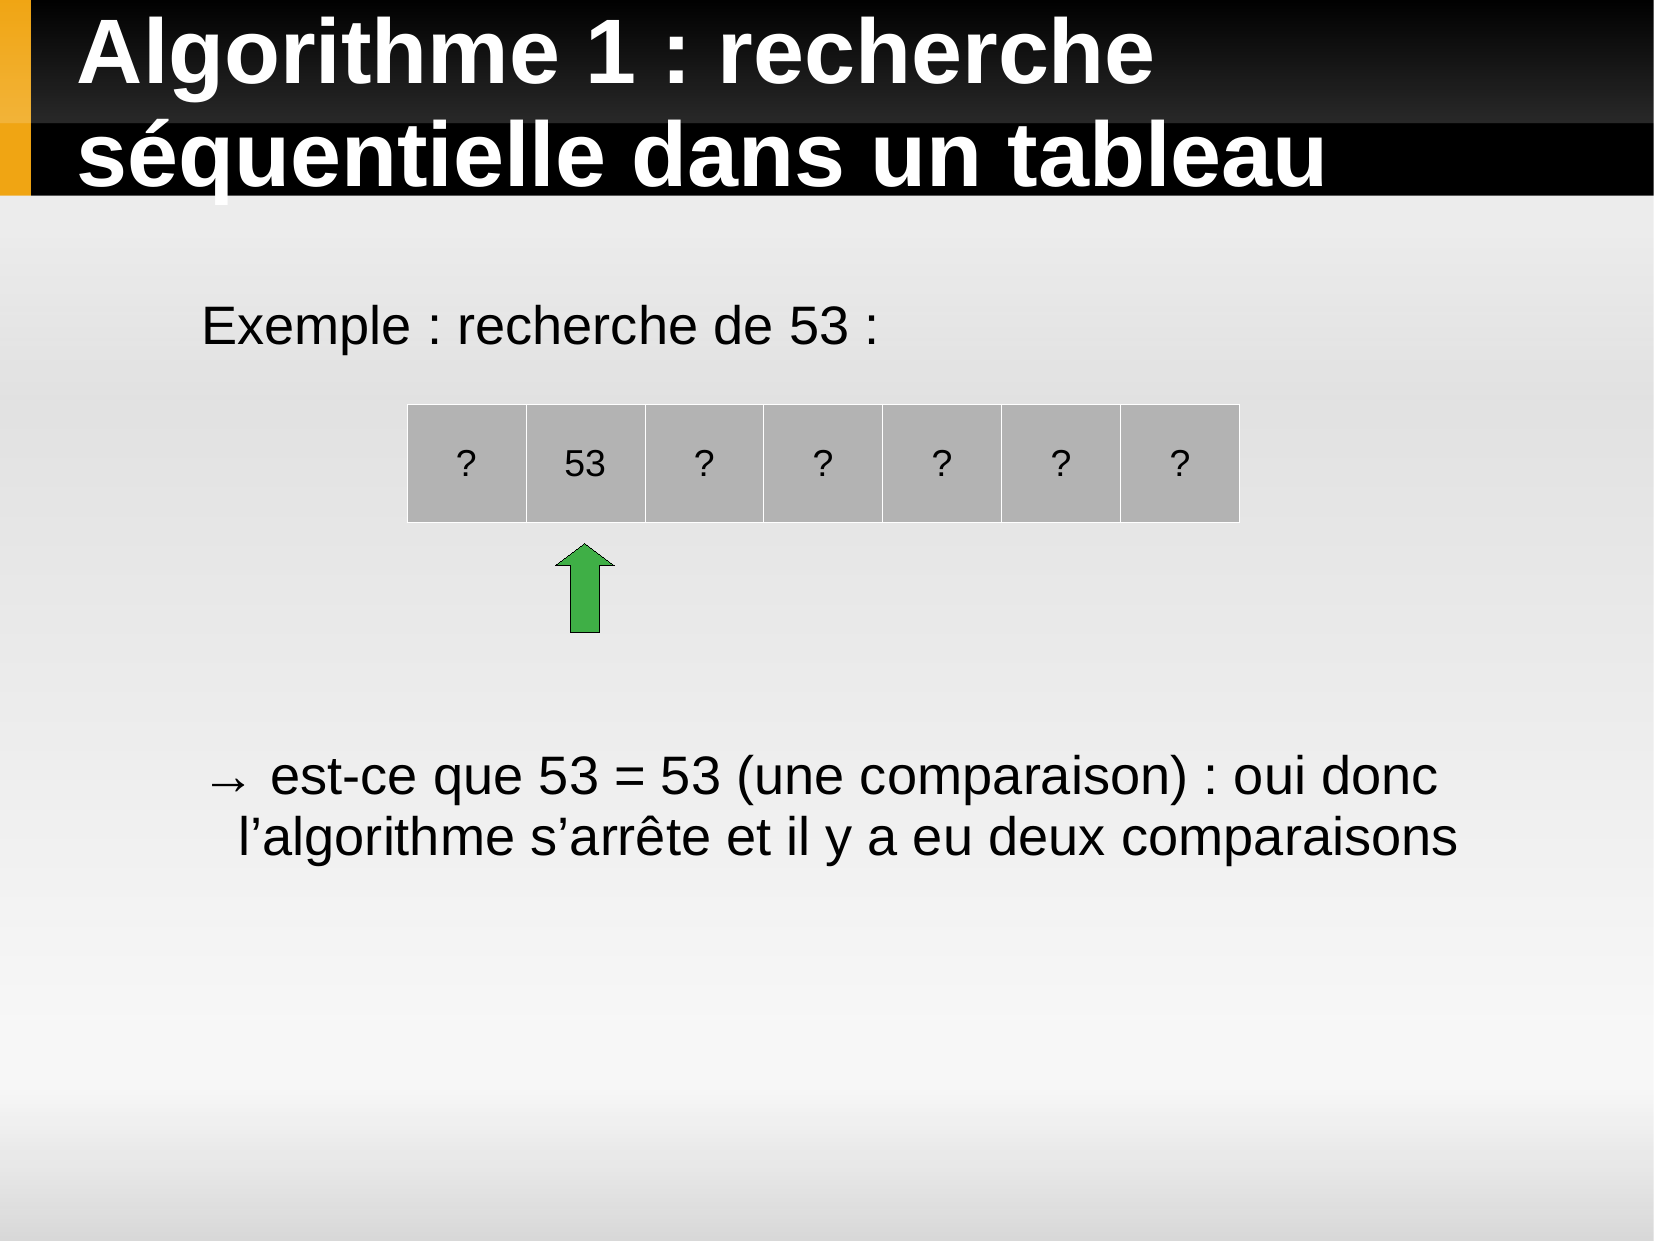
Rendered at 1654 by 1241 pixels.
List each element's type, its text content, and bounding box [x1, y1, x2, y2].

list Exemple : recherche de 53 : → est-ce que 53 = 53 (une comparaison) : oui donc l’algorithme s’arrête et il y a eu deux comparaisons [88, 295, 1577, 1039]
table_header ? [883, 405, 1001, 522]
table_header 53 [527, 405, 645, 522]
table_header ? [1121, 405, 1239, 522]
table_header ? [764, 405, 882, 522]
title Algorithme 1 : recherche séquentielle dans un tableau [76, 0, 1565, 208]
text_box [555, 543, 615, 633]
picture [0, 0, 1654, 1241]
table_header ? [408, 405, 526, 522]
table_header ? [1002, 405, 1120, 522]
table_header ? [646, 405, 763, 522]
